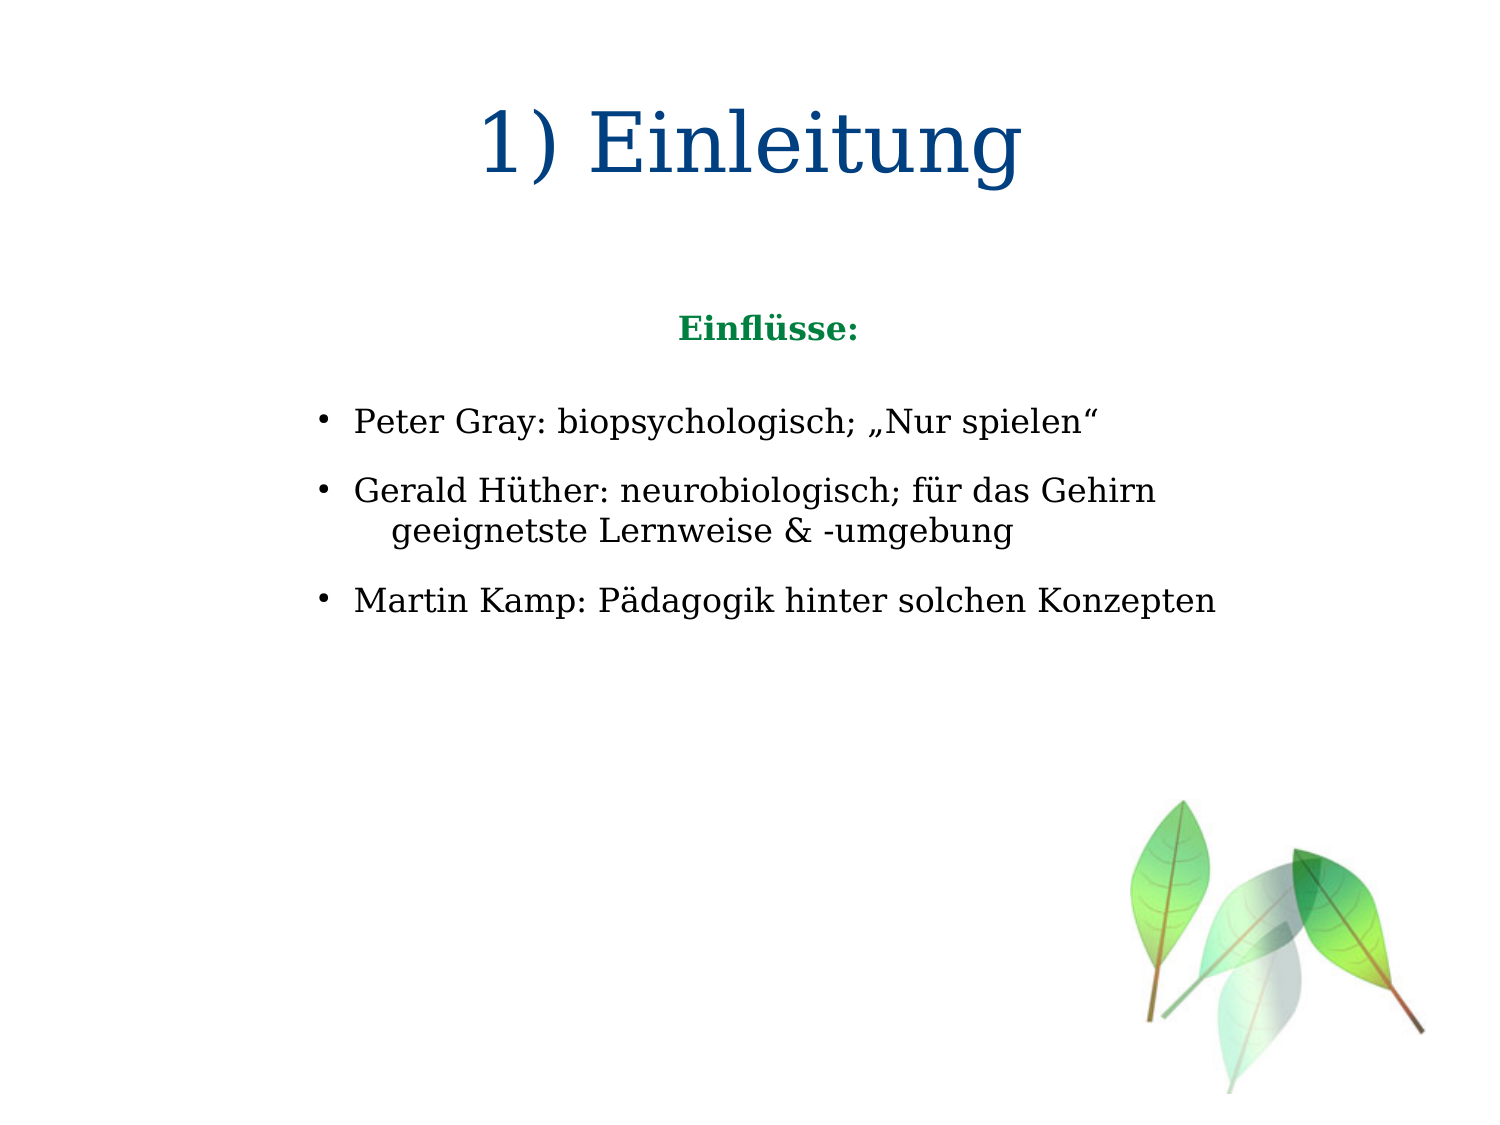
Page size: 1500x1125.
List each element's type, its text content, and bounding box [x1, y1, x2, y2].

title 1) Einleitung [75, 45, 1426, 233]
text_box Einflüsse: Peter Gray: biopsychologisch; „Nur spielen“ Gerald Hüther: neurobiologisch; für das Gehirn geeignetste Lernweise & -umgebung Martin Kamp: Pädagogik hinter solchen Konzepten [265, 291, 1235, 744]
picture [1130, 799, 1426, 1094]
